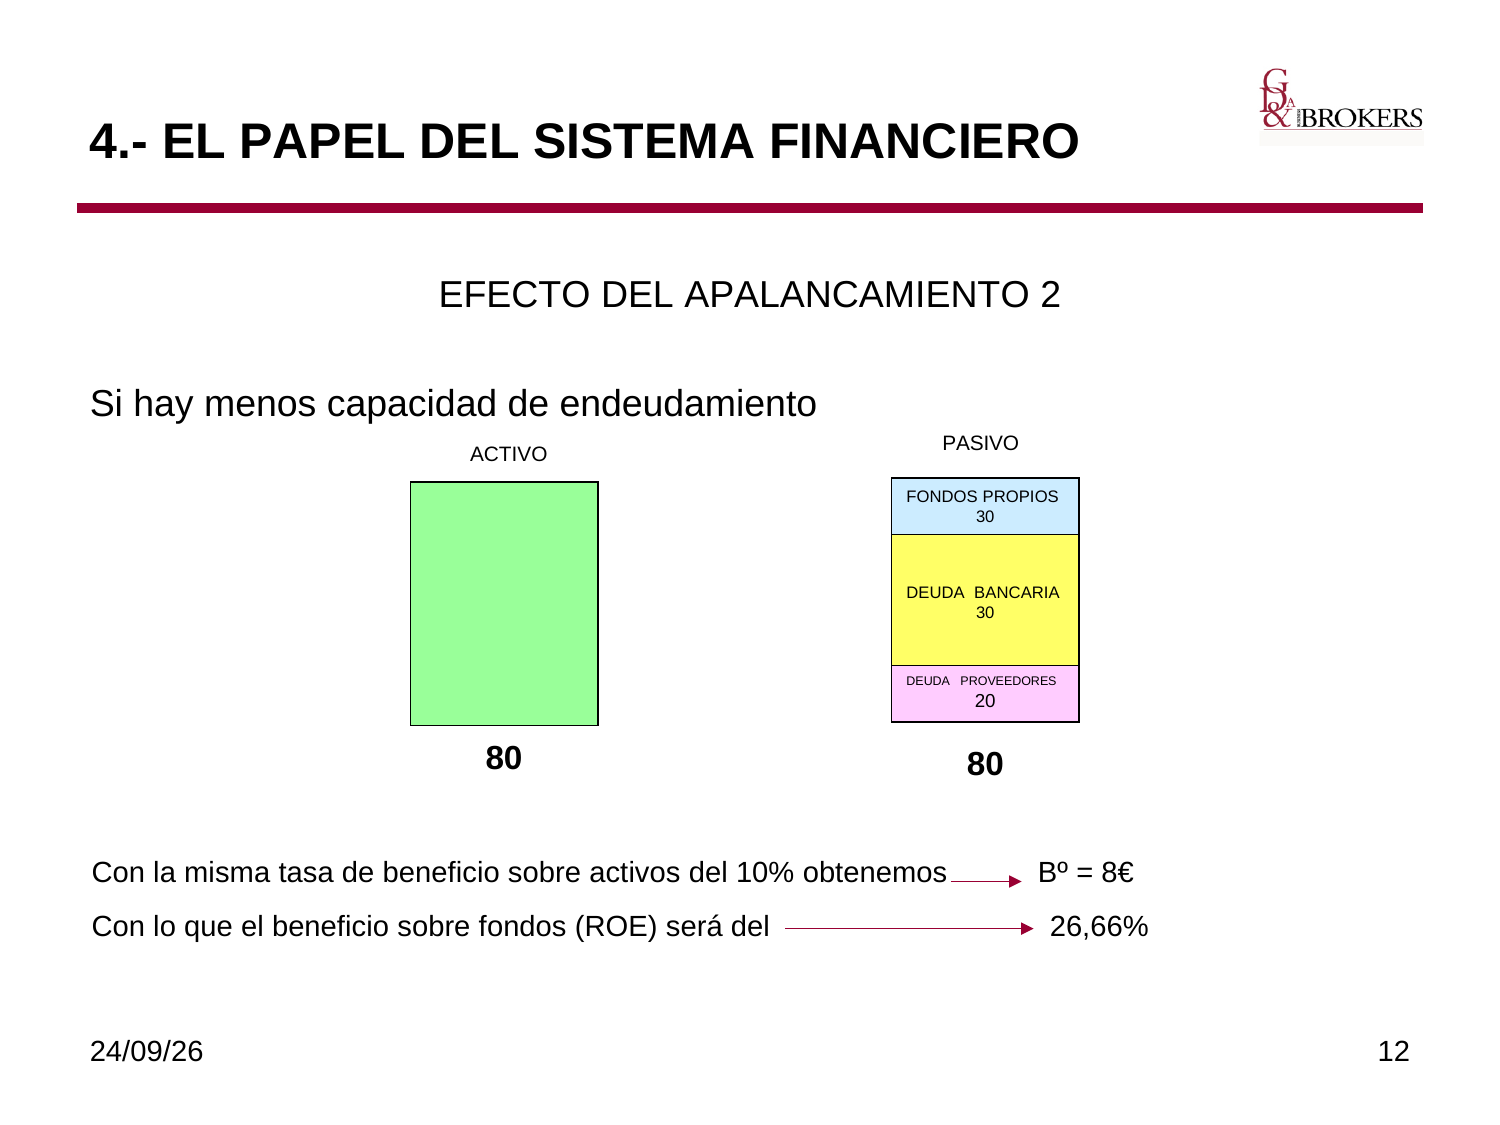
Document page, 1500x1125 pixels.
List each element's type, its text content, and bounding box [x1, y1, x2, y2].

text_box 80 [509, 749, 516, 766]
text_box PASIVO [927, 421, 1041, 460]
text_box DEUDA BANCARIA 30 [891, 535, 1080, 666]
text_box FONDOS PROPIOS 30 [891, 478, 1080, 535]
text_box [410, 481, 598, 726]
text_box Con la misma tasa de beneficio sobre activos del 10% obtenemos Bº = 8€ Con lo que el beneficio sobre fondos (ROE) será del 26,66% [76, 846, 1341, 950]
text_box ACTIVO [443, 433, 575, 471]
text_box 80 [972, 765, 979, 772]
text_box 80 [991, 755, 998, 772]
text_box 80 [491, 759, 498, 766]
list EFECTO DEL APALANCAMIENTO 2 Si hay menos capacidad de endeudamiento [75, 262, 1426, 1006]
text_box DEUDA PROVEEDORES 20 [891, 666, 1080, 722]
text_box 80 [447, 728, 561, 767]
text_box 80 [910, 734, 1061, 772]
title 4.- EL PAPEL DEL SISTEMA FINANCIERO [75, 45, 1426, 233]
